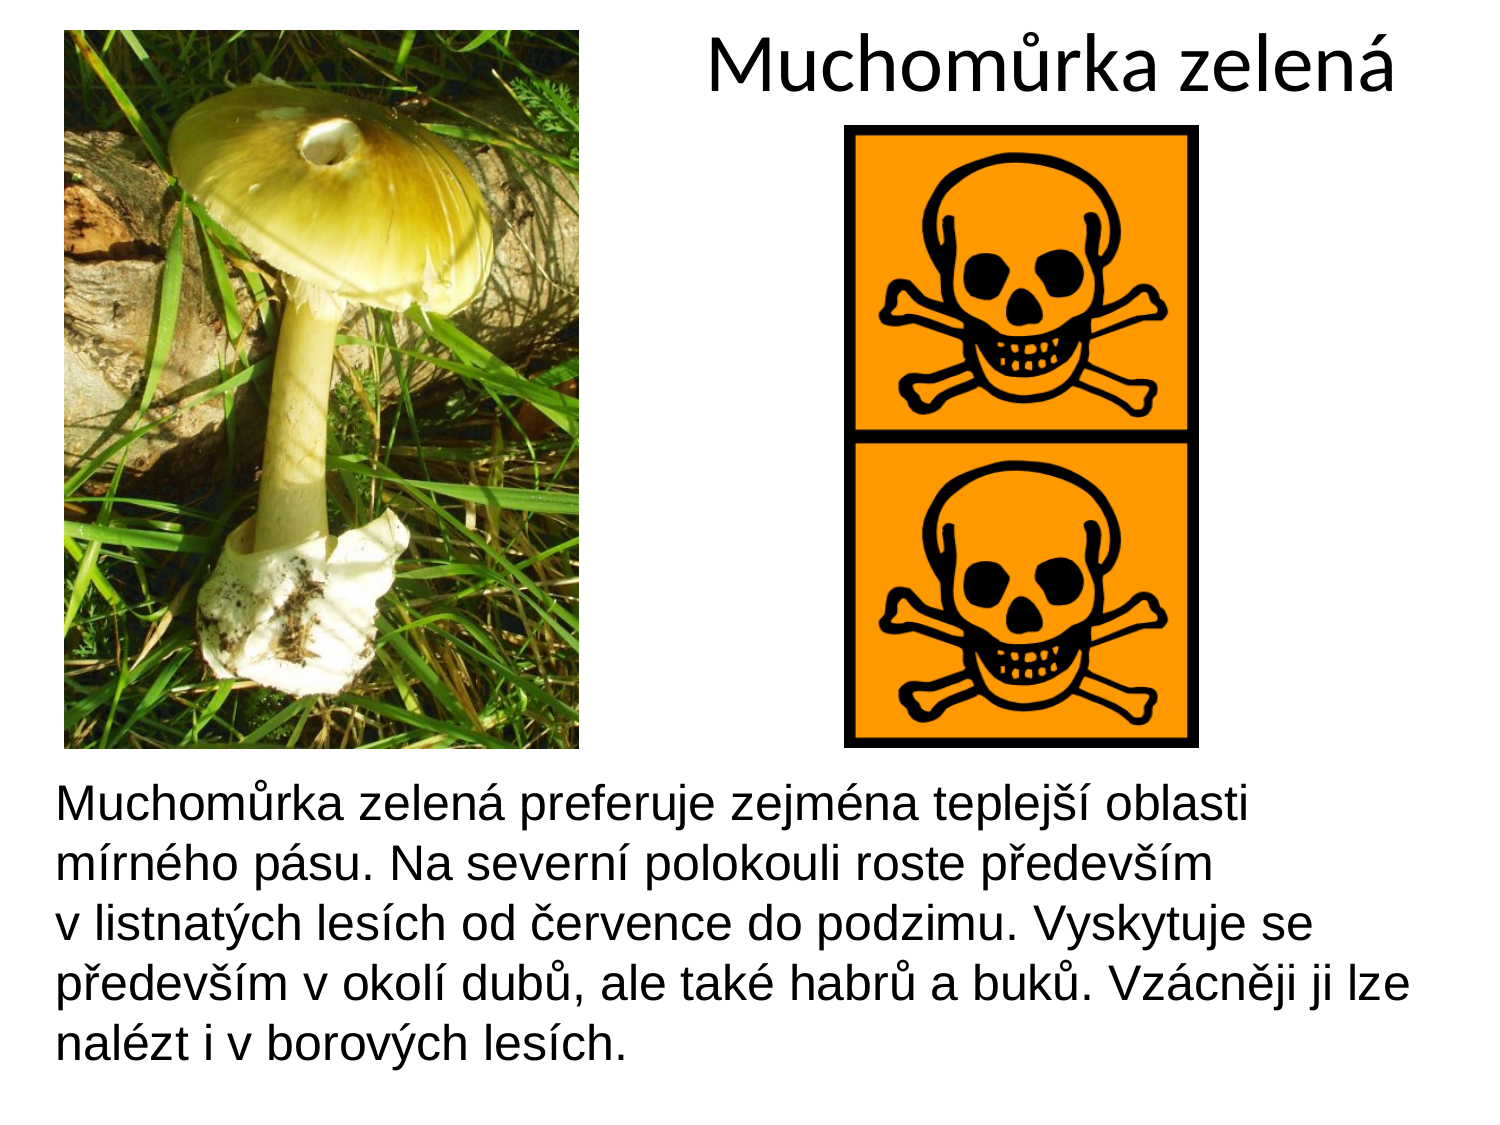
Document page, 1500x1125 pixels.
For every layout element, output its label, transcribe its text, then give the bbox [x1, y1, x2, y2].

picture [64, 30, 579, 749]
text_box Muchomůrka zelená preferuje zejména teplejší oblasti mírného pásu. Na severní polokouli roste především v listnatých lesích od července do podzimu. Vyskytuje se především v okolí dubů, ale také habrů a buků. Vzácněji ji lze nalézt i v borových lesích. [41, 763, 1447, 1079]
text_box Muchomůrka zelená [690, 0, 1414, 116]
picture [844, 125, 1199, 748]
